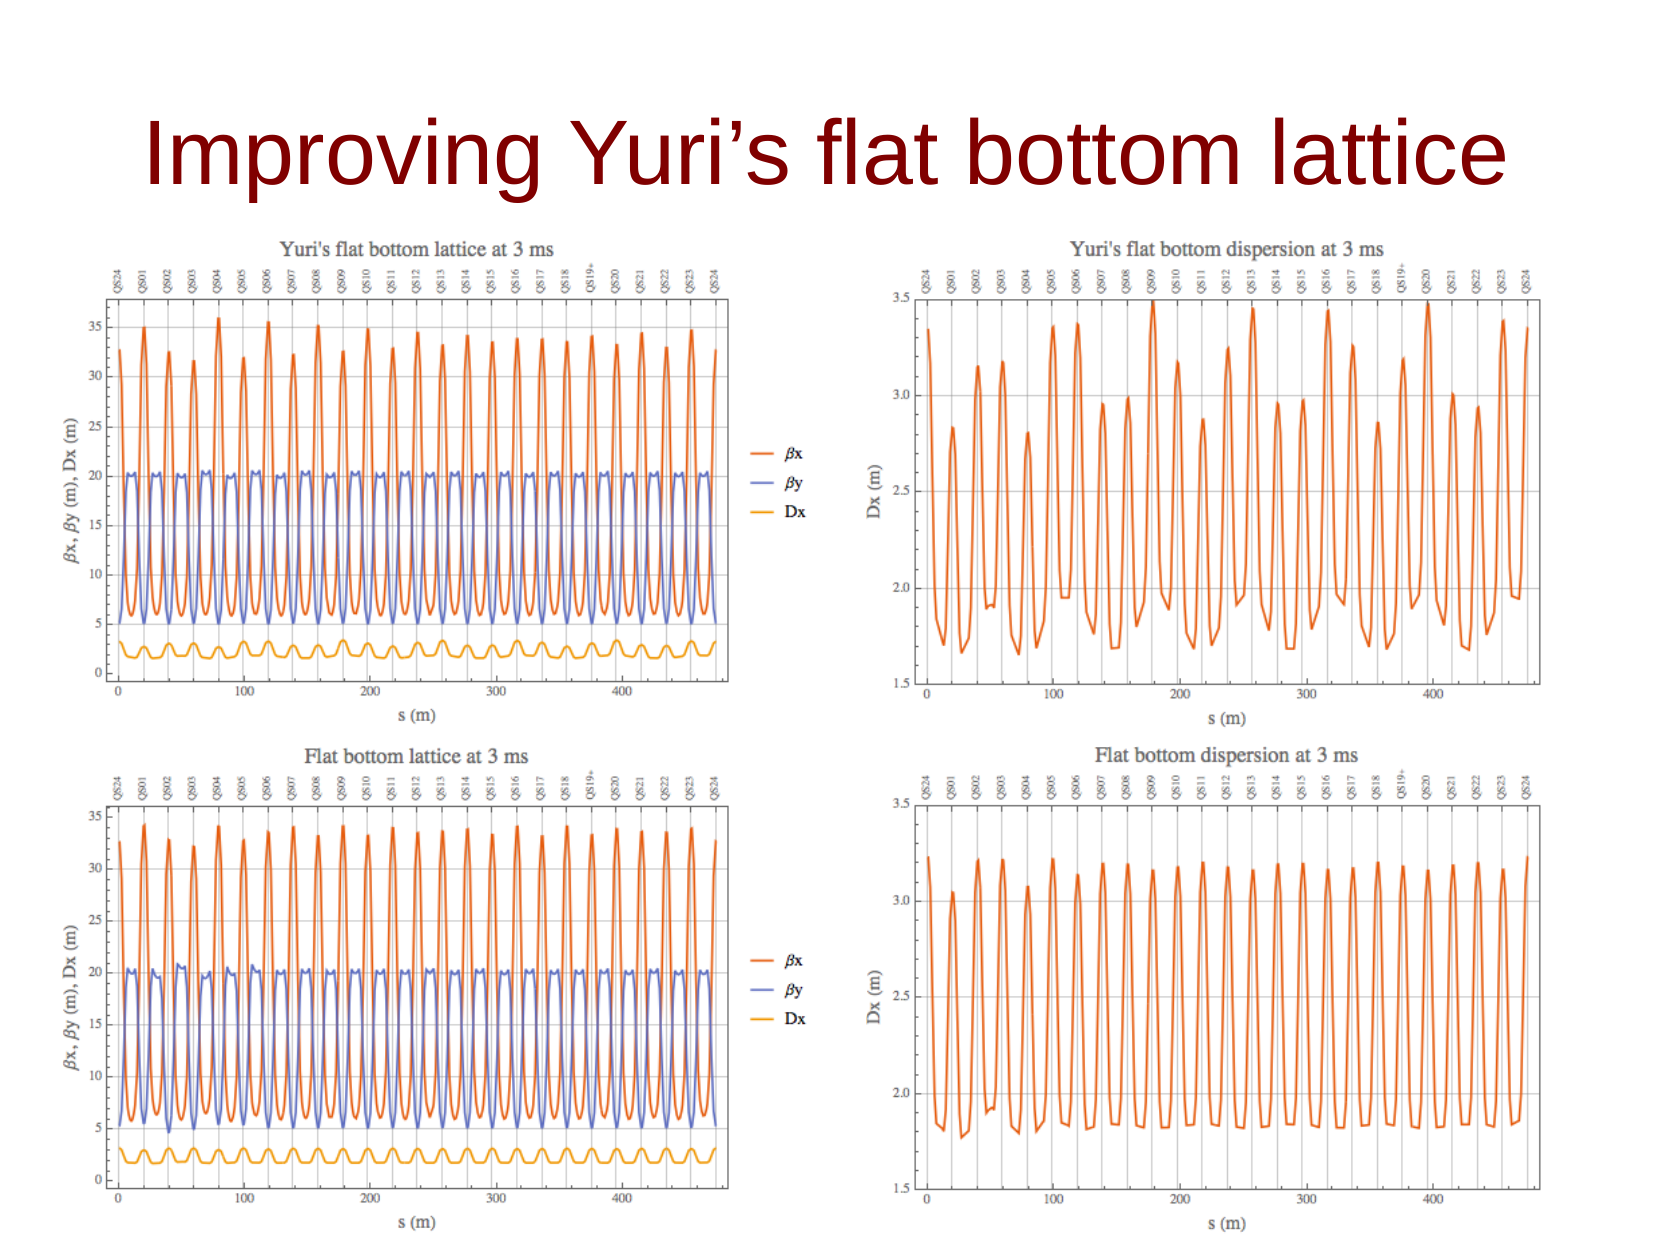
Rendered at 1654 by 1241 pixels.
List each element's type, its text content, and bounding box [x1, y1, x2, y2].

picture [866, 746, 1542, 1236]
picture [866, 240, 1542, 731]
picture [62, 239, 813, 729]
title Improving Yuri’s flat bottom lattice [82, 49, 1571, 257]
picture [62, 746, 813, 1236]
